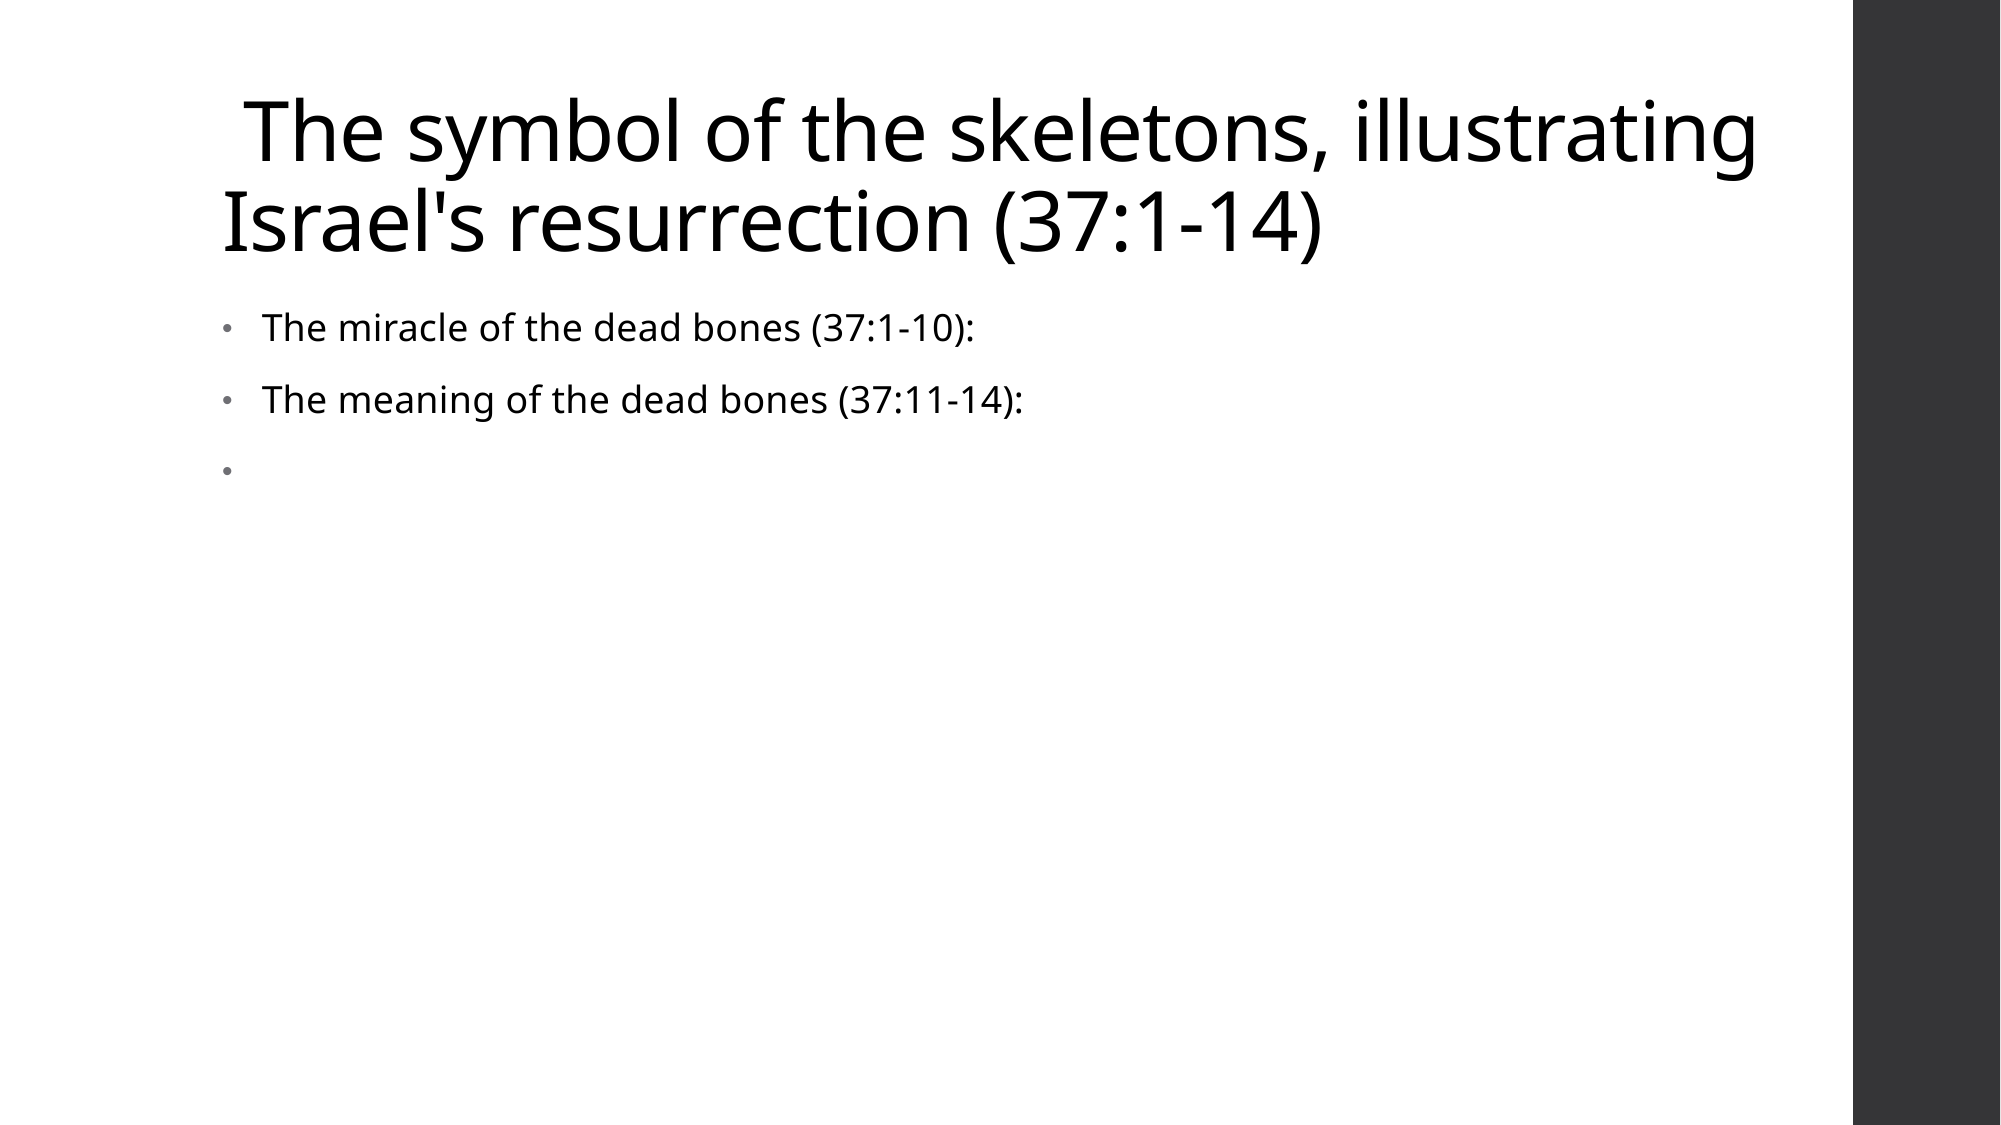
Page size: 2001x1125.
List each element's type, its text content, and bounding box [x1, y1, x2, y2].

title The symbol of the skeletons, illustrating Israel's resurrection (37:1-14) [206, 60, 1797, 278]
list The miracle of the dead bones (37:1-10): The meaning of the dead bones (37:11-14): [206, 299, 1617, 1014]
